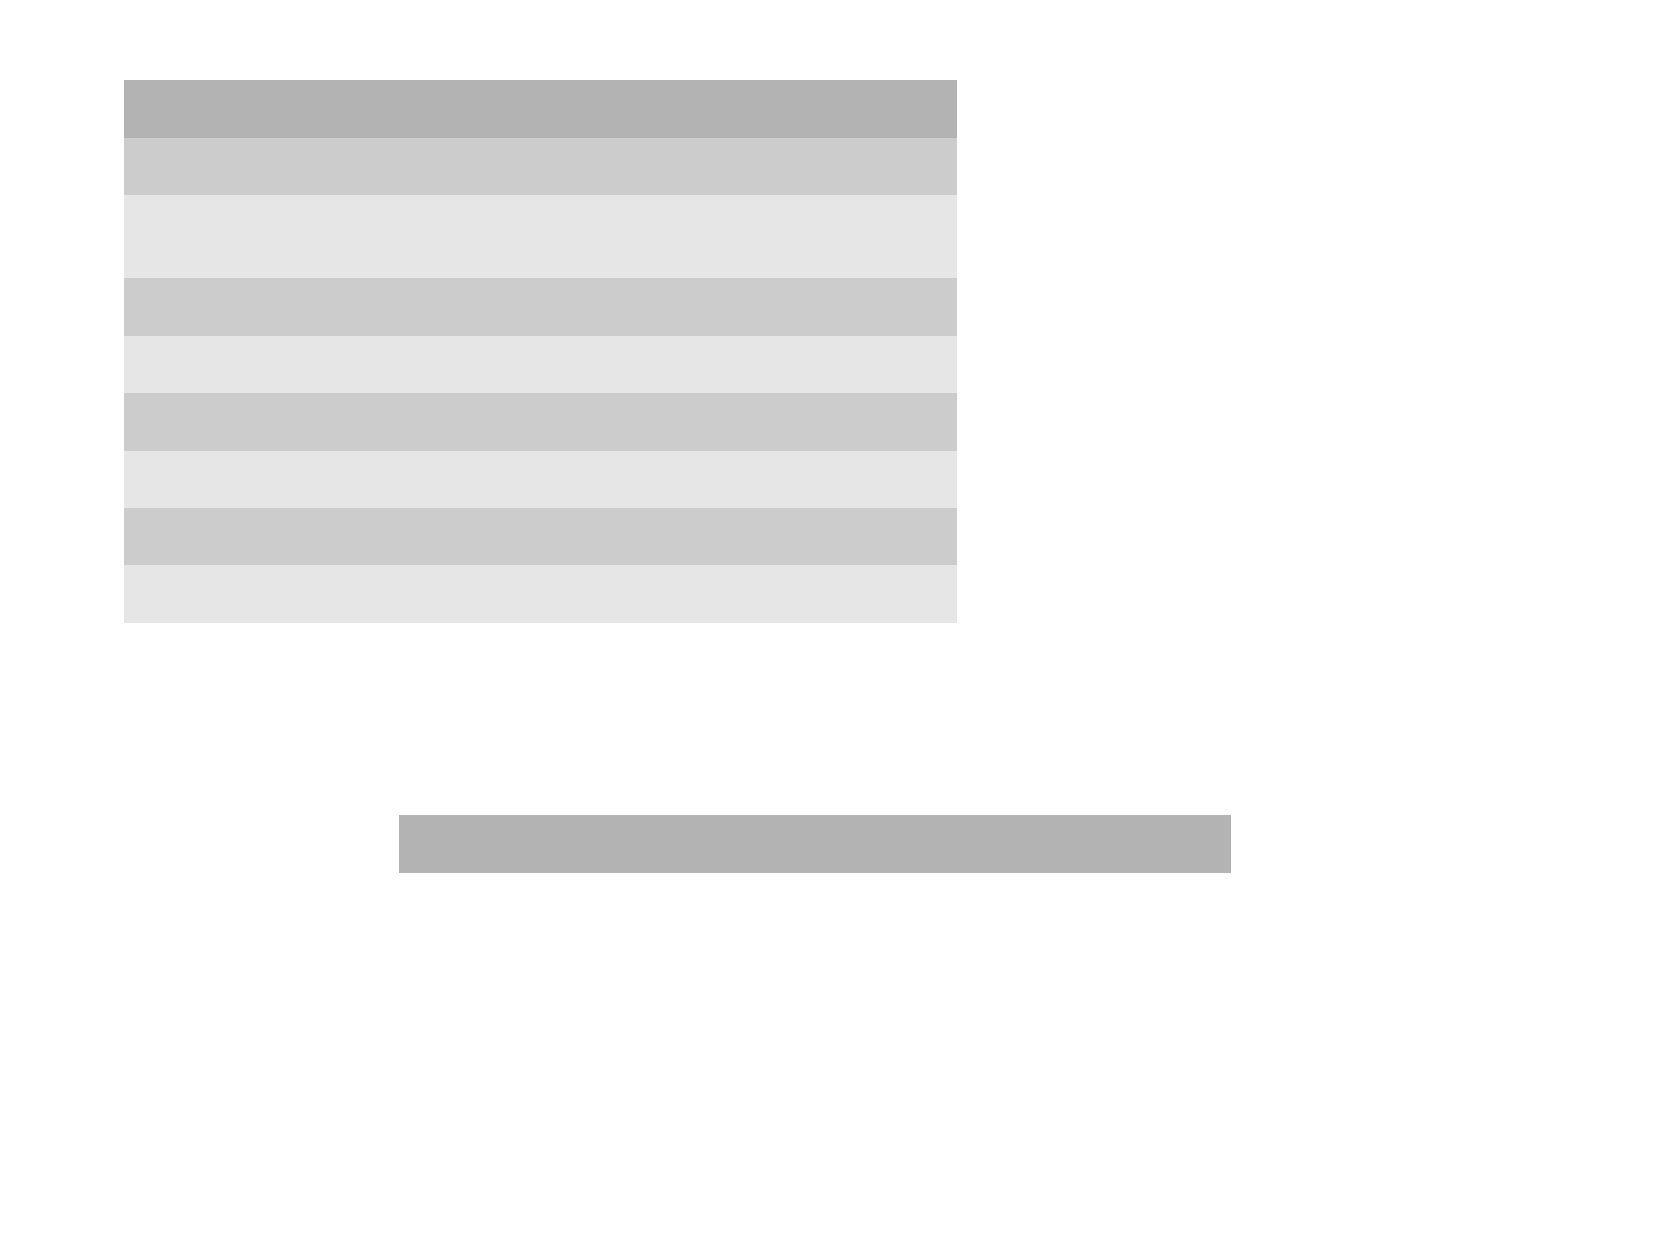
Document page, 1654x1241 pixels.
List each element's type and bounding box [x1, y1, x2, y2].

table_header [875, 815, 993, 873]
table_header [124, 80, 957, 138]
table_cell [124, 195, 957, 278]
table_cell [124, 336, 957, 393]
table_cell [124, 565, 957, 623]
table_header [756, 815, 875, 873]
table_cell [124, 393, 957, 451]
table_cell [124, 278, 957, 336]
table_cell [124, 508, 957, 565]
table_header [1112, 815, 1231, 873]
table_header [637, 815, 756, 873]
table_cell [124, 138, 957, 195]
table_header [993, 815, 1112, 873]
table_header [518, 815, 637, 873]
table_header [399, 815, 518, 873]
table_cell [124, 451, 957, 508]
